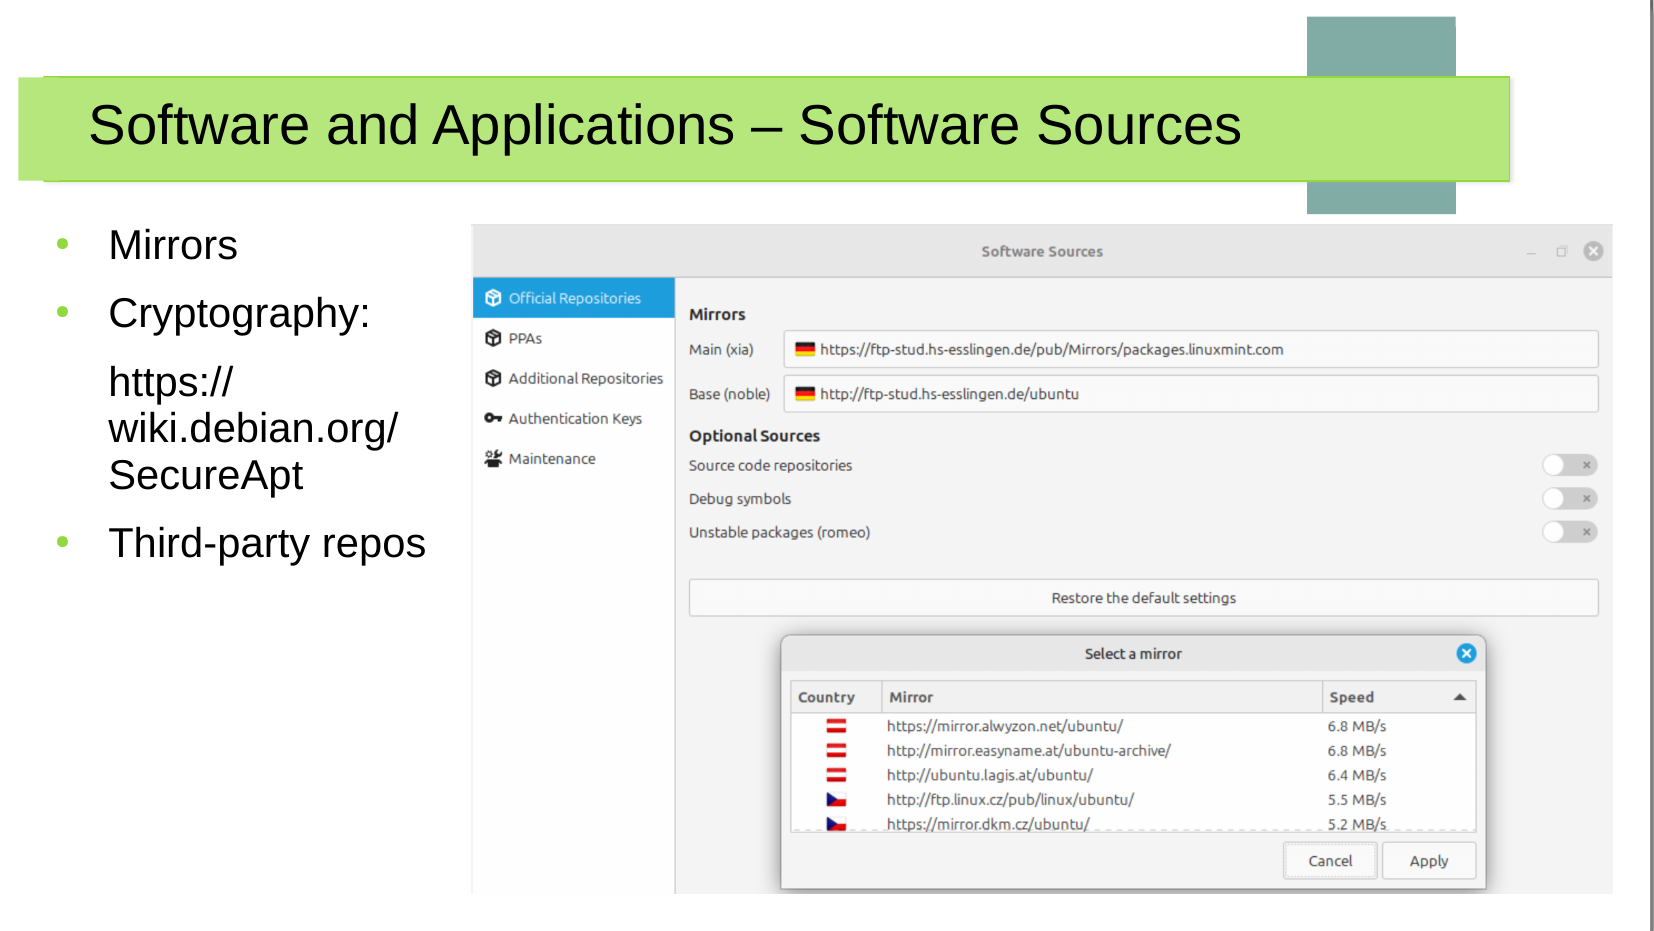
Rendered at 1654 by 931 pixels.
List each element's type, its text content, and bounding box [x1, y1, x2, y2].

picture [471, 224, 1613, 894]
title Software and Applications – Software Sources [88, 73, 1506, 178]
list Mirrors Cryptography: https://wiki.debian.org/SecureApt Third-party repos [37, 221, 488, 901]
